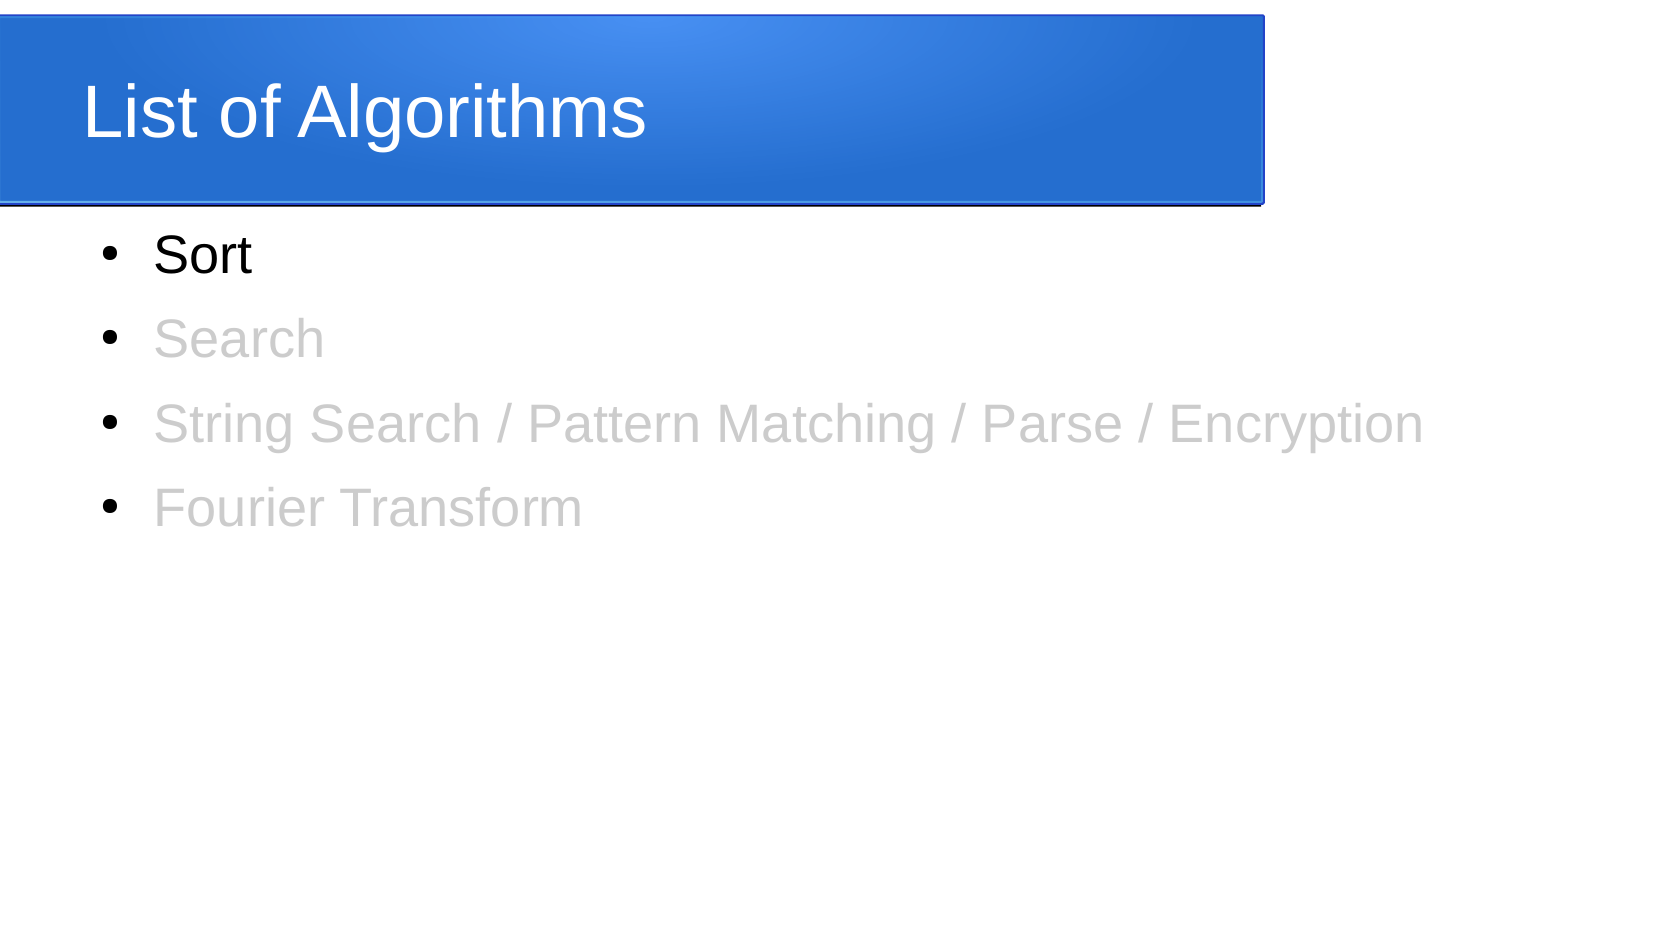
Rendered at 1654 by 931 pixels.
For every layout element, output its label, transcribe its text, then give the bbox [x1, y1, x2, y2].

list Sort Search String Search / Pattern Matching / Parse / Encryption Fourier Transform [82, 224, 1571, 764]
title List of Algorithms [82, 35, 1235, 189]
